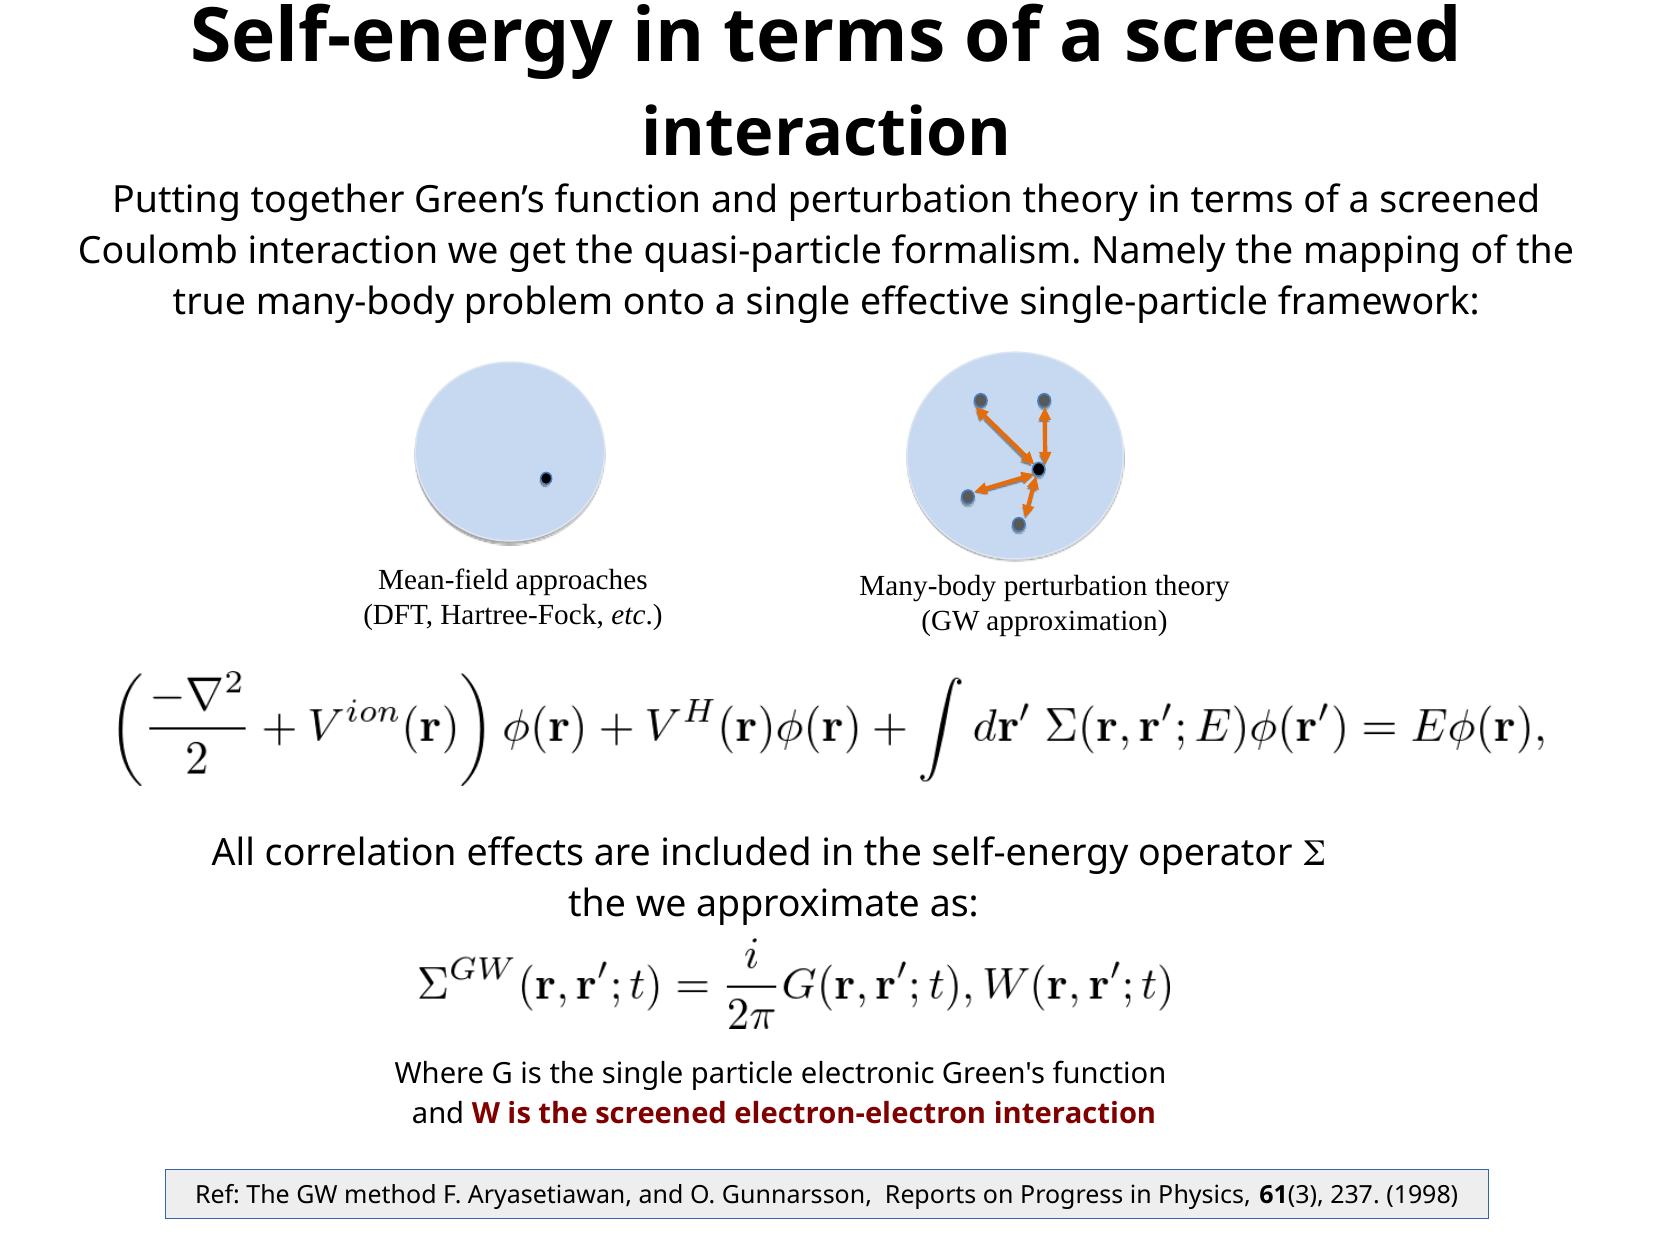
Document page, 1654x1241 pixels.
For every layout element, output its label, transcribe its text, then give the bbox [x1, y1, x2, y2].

title Self-energy in terms of a screened interaction [82, 25, 1571, 130]
text_box All correlation effects are included in the self-energy operator S the we approximate as: [188, 818, 1359, 939]
text_box Mean-field approaches (DFT, Hartree-Fock, etc.) [348, 552, 678, 638]
text_box [415, 362, 605, 541]
text_box [907, 352, 1124, 558]
text_box Many-body perturbation theory (GW approximation) [844, 558, 1246, 644]
text_box Putting together Green’s function and perturbation theory in terms of a screened Coulomb interaction we get the quasi-particle formalism. Namely the mapping of the true many-body problem onto a single effective single-particle framework: [59, 165, 1595, 327]
picture [419, 939, 1170, 1029]
text_box Ref: The GW method F. Aryasetiawan, and O. Gunnarsson, Reports on Progress in Physics, 61(3), 237. (1998) [165, 1169, 1489, 1219]
text_box Where G is the single particle electronic Green's function and W is the screened electron-electron interaction [293, 1045, 1276, 1139]
picture [118, 671, 1544, 786]
